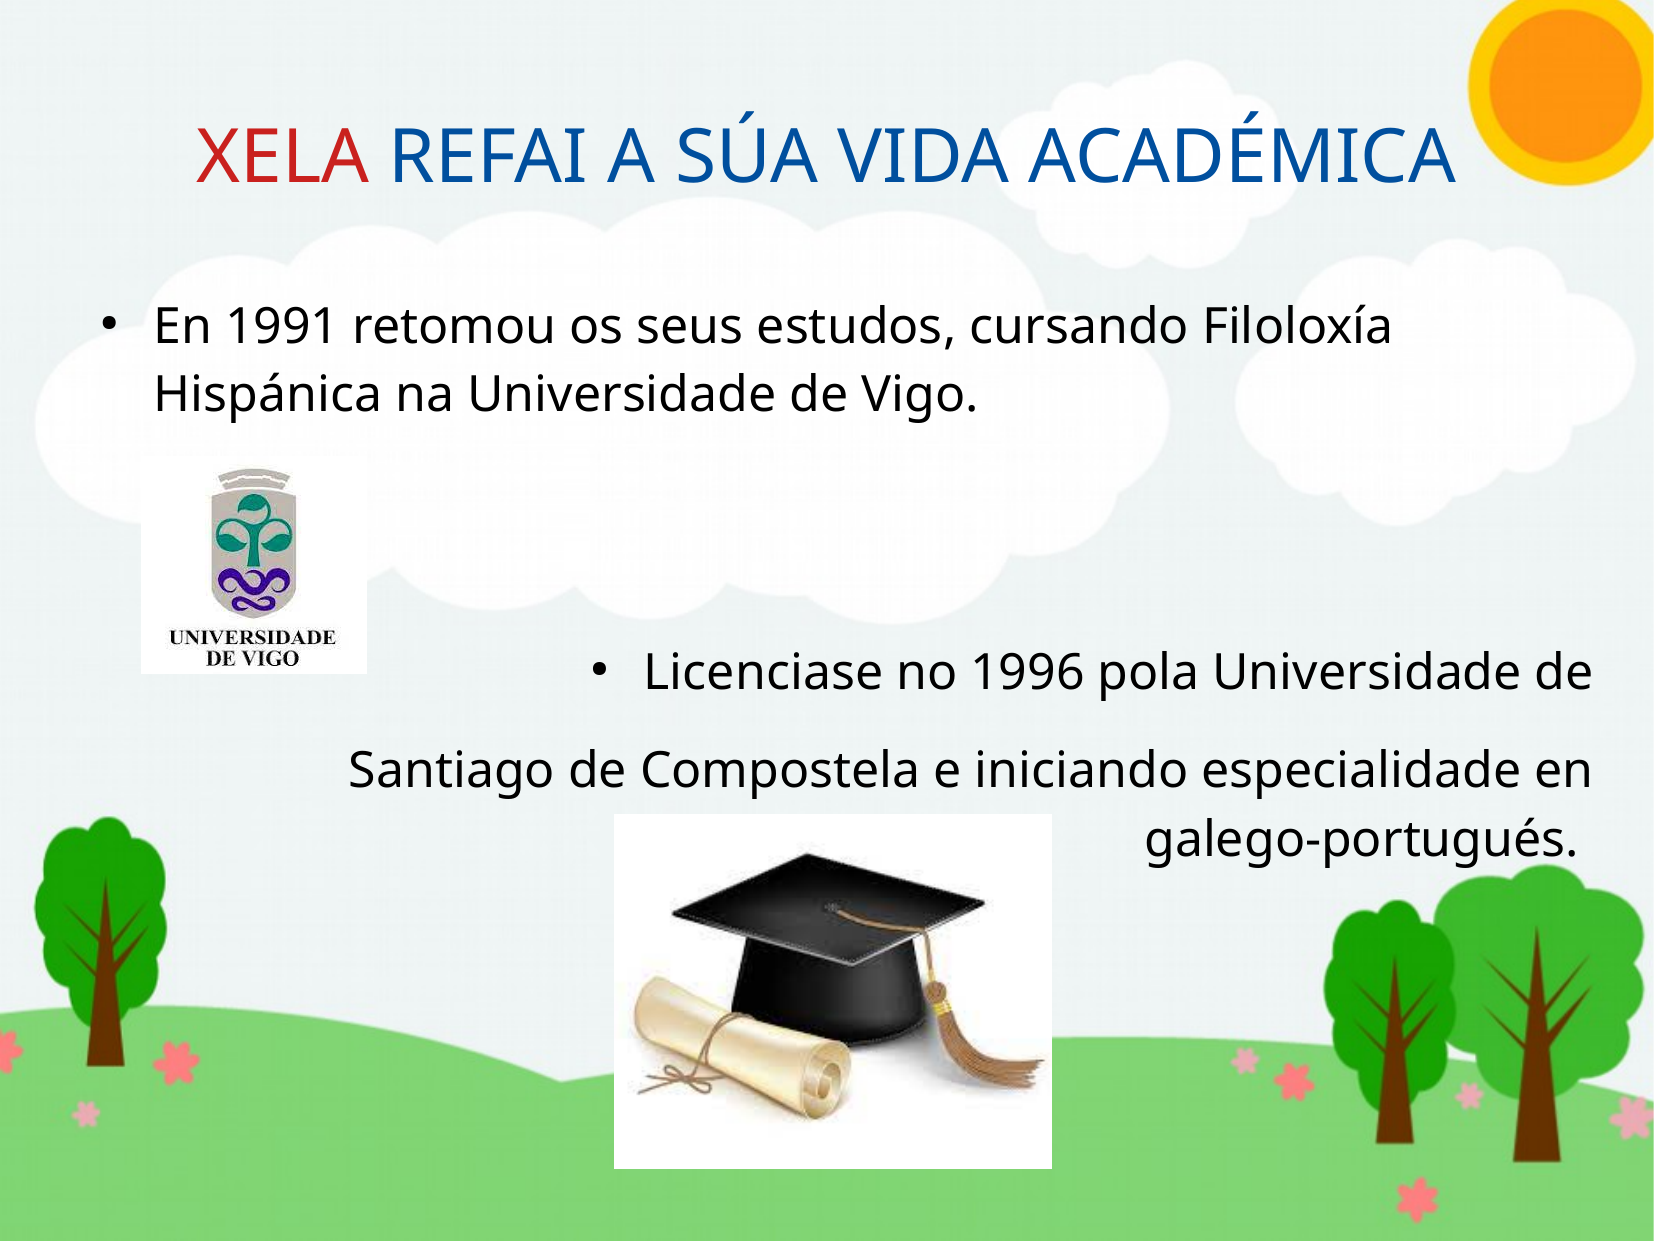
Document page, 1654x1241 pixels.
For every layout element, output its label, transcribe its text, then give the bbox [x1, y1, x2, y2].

picture [0, 0, 1654, 1241]
list En 1991 retomou os seus estudos, cursando Filoloxía Hispánica na Universidade de Vigo. Licenciase no 1996 pola Universidade de Santiago de Compostela e iniciando especialidade en galego-portugués. [82, 290, 1595, 1010]
title XELA REFAI A SÚA VIDA ACADÉMICA [82, 49, 1571, 257]
